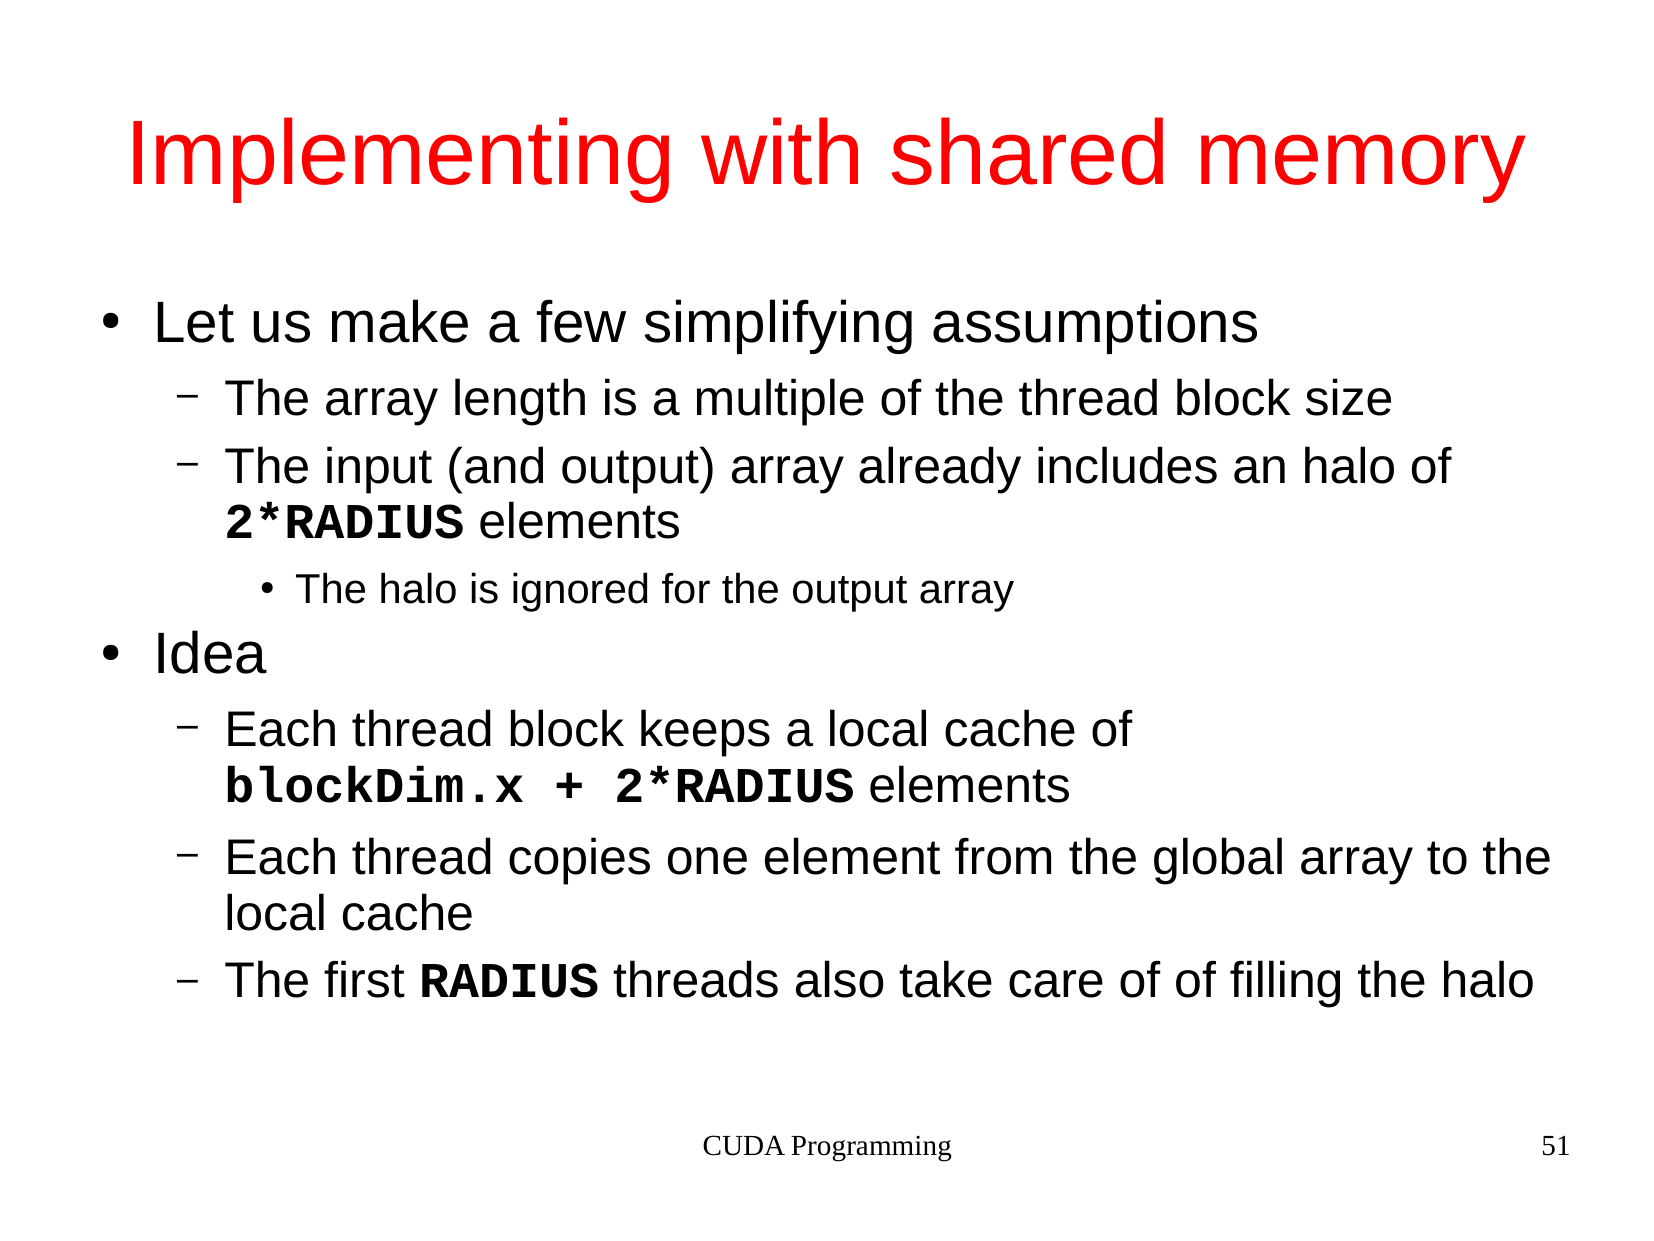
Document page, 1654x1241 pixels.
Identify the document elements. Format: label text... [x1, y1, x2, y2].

title Implementing with shared memory [82, 49, 1571, 257]
list Let us make a few simplifying assumptions The array length is a multiple of the thread block size The input (and output) array already includes an halo of 2*RADIUS elements The halo is ignored for the output array Idea Each thread block keeps a local cache of blockDim.x + 2*RADIUS elements Each thread copies one element from the global array to the local cache The first RADIUS threads also take care of of filling the halo [82, 290, 1571, 1109]
